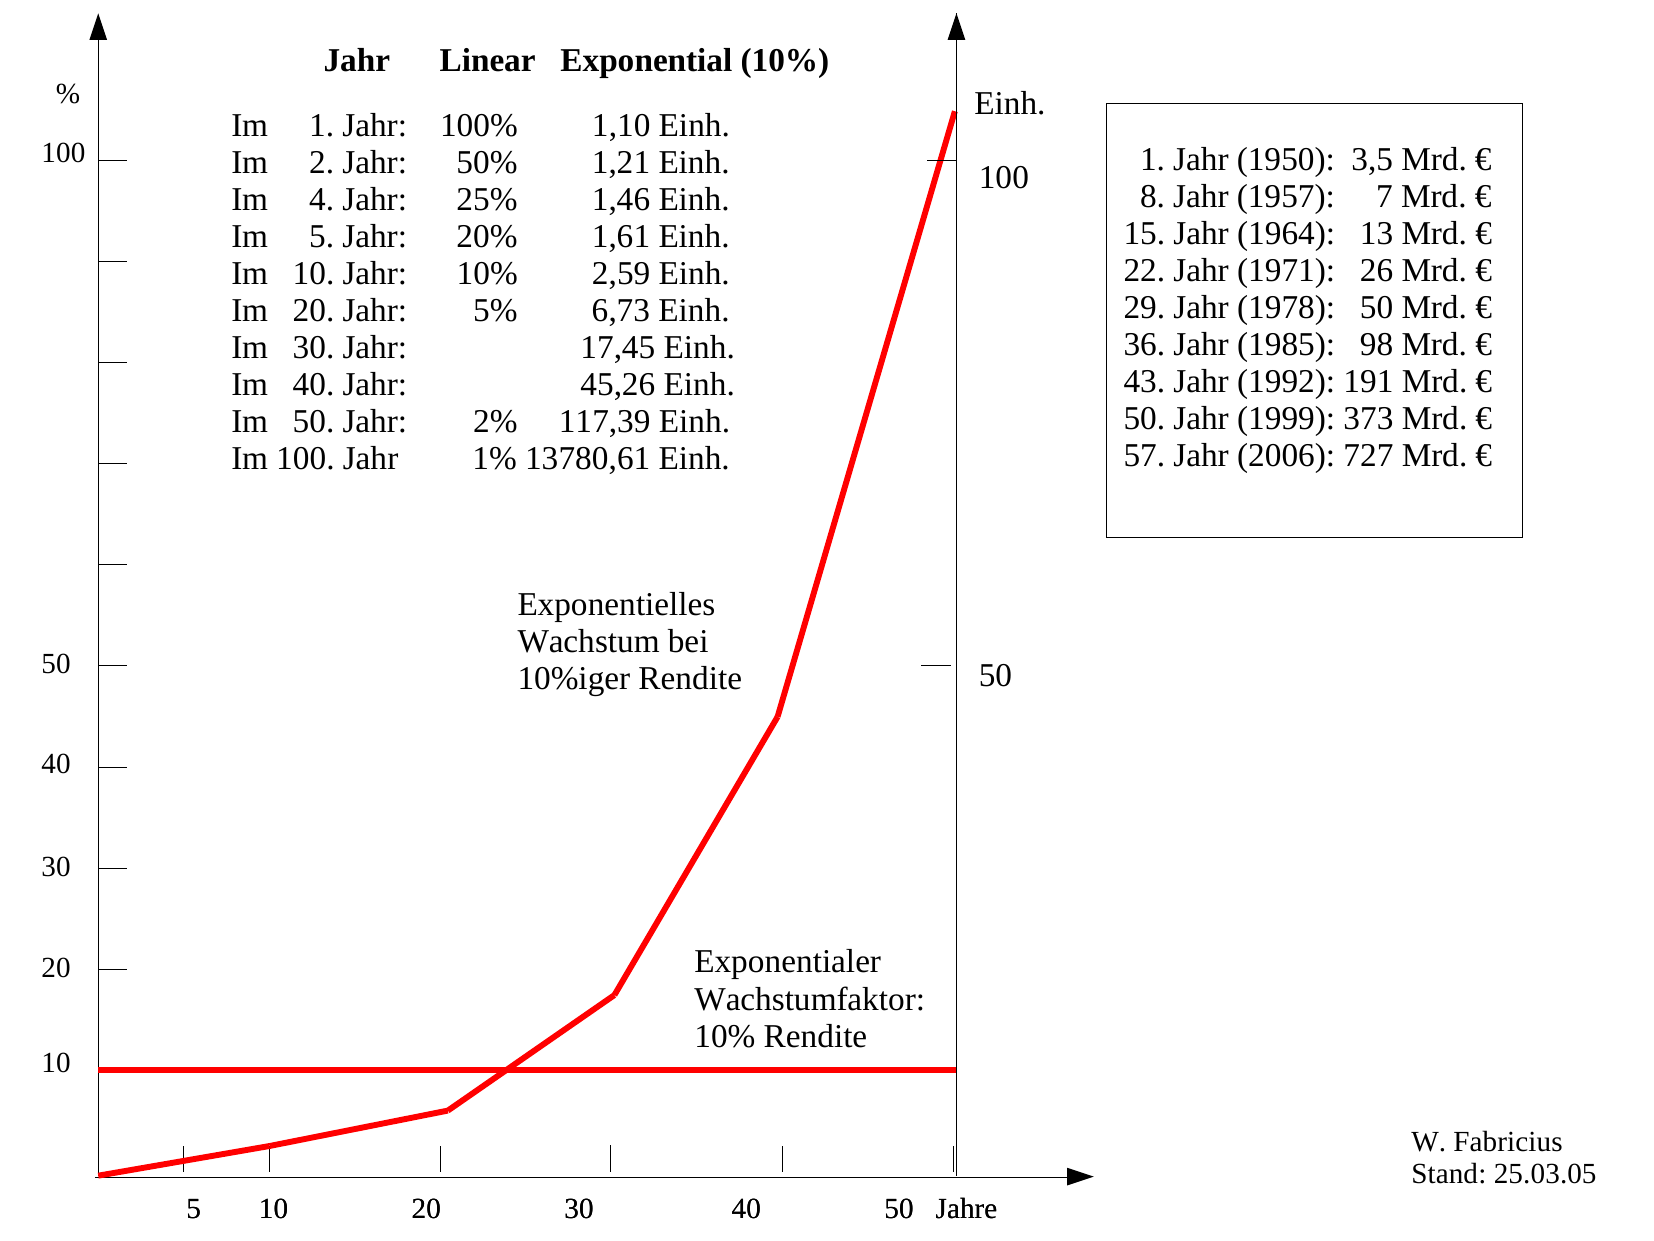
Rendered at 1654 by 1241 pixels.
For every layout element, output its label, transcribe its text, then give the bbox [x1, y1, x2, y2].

text_box 100 [978, 159, 1033, 200]
text_box Exponentialer Wachstumfaktor: 10% Rendite [694, 943, 944, 1066]
text_box 5 10 20 30 40 50 Jahre [148, 1173, 1118, 1235]
text_box 100 [41, 136, 91, 175]
text_box 50 [978, 656, 1015, 698]
text_box 50 [41, 648, 75, 686]
text_box 30 [41, 850, 75, 888]
text_box Jahr Linear Exponential (10%) [265, 41, 916, 89]
text_box Exponentielles Wachstum bei 10%iger Rendite [517, 586, 754, 708]
text_box Im 1. Jahr: 100% 1,10 Einh. Im 2. Jahr: 50% 1,21 Einh. Im 4. Jahr: 25% 1,46 Einh. Im 5. Jahr: 20% 1,61 Einh. Im 10. Jahr: 10% 2,59 Einh. Im 20. Jahr: 5% 6,73 Einh. Im 30. Jahr: 17,45 Einh. Im 40. Jahr: 45,26 Einh. Im 50. Jahr: 2% 117,39 Einh. Im 100. Jahr 1% 13780,61 Einh. [231, 106, 761, 513]
text_box 40 [41, 747, 75, 786]
text_box 20 [41, 951, 75, 989]
text_box % [41, 77, 85, 116]
text_box W. Fabricius Stand: 25.03.05 [1411, 1125, 1608, 1201]
text_box Einh. [974, 84, 1050, 126]
text_box 10 [41, 1046, 75, 1084]
text_box 1. Jahr (1950): 3,5 Mrd. € 8. Jahr (1957): 7 Mrd. € 15. Jahr (1964): 13 Mrd. € 22. Jahr (1971): 26 Mrd. € 29. Jahr (1978): 50 Mrd. € 36. Jahr (1985): 98 Mrd. € 43. Jahr (1992): 191 Mrd. € 50. Jahr (1999): 373 Mrd. € 57. Jahr (2006): 727 Mrd. € [1106, 103, 1523, 538]
